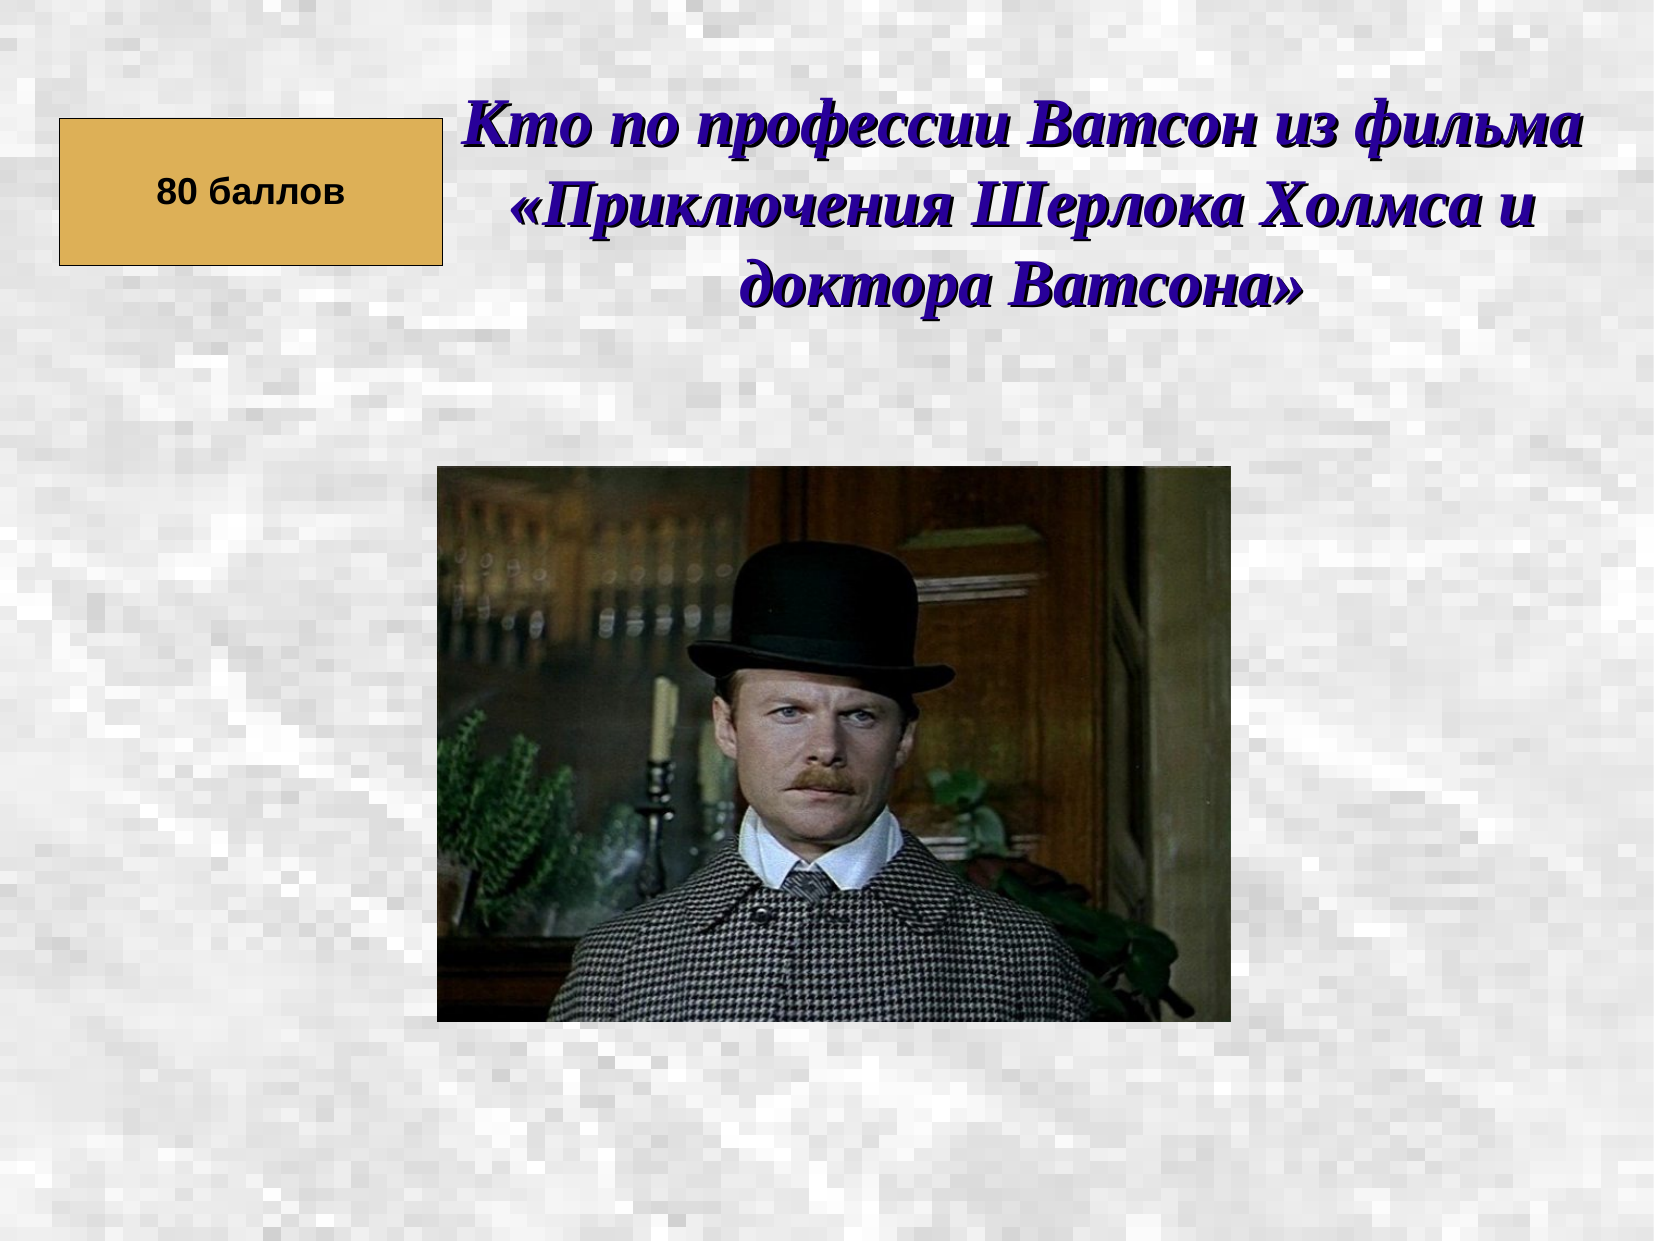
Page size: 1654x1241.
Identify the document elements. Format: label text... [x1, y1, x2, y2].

text_box 80 баллов [59, 118, 443, 266]
title Кто по профессии Ватсон из фильма «Приключения Шерлока Холмса и доктора Ватсона» [437, 76, 1609, 400]
picture [437, 466, 1231, 1022]
